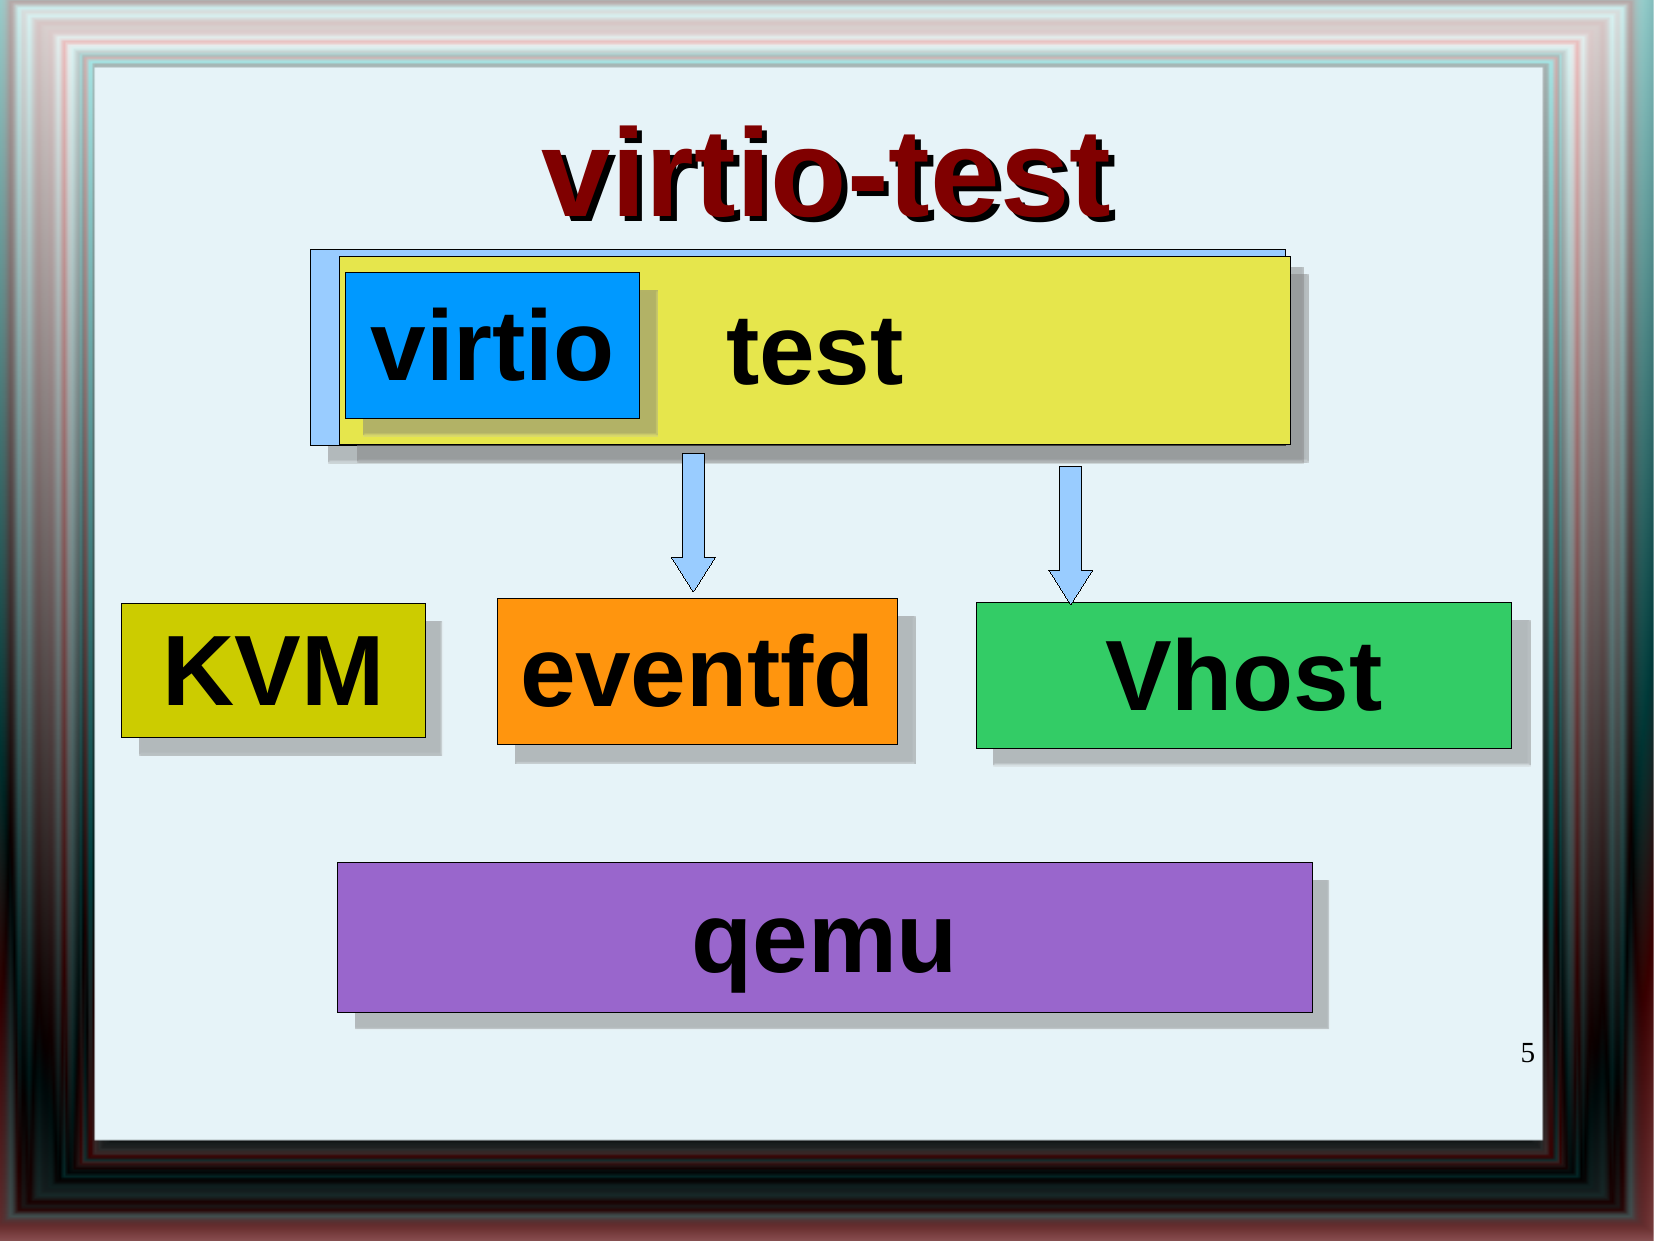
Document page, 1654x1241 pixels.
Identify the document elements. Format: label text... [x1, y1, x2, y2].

text_box Vhost [976, 602, 1512, 749]
picture [0, 0, 1654, 1241]
text_box [671, 453, 716, 592]
text_box virtio [345, 272, 640, 419]
text_box test [339, 257, 1291, 445]
text_box [1048, 466, 1093, 605]
title virtio-test [118, 88, 1536, 257]
text_box qemu [337, 862, 1313, 1013]
text_box eventfd [497, 598, 898, 745]
text_box Guest [310, 257, 1286, 446]
text_box KVM [121, 603, 426, 738]
